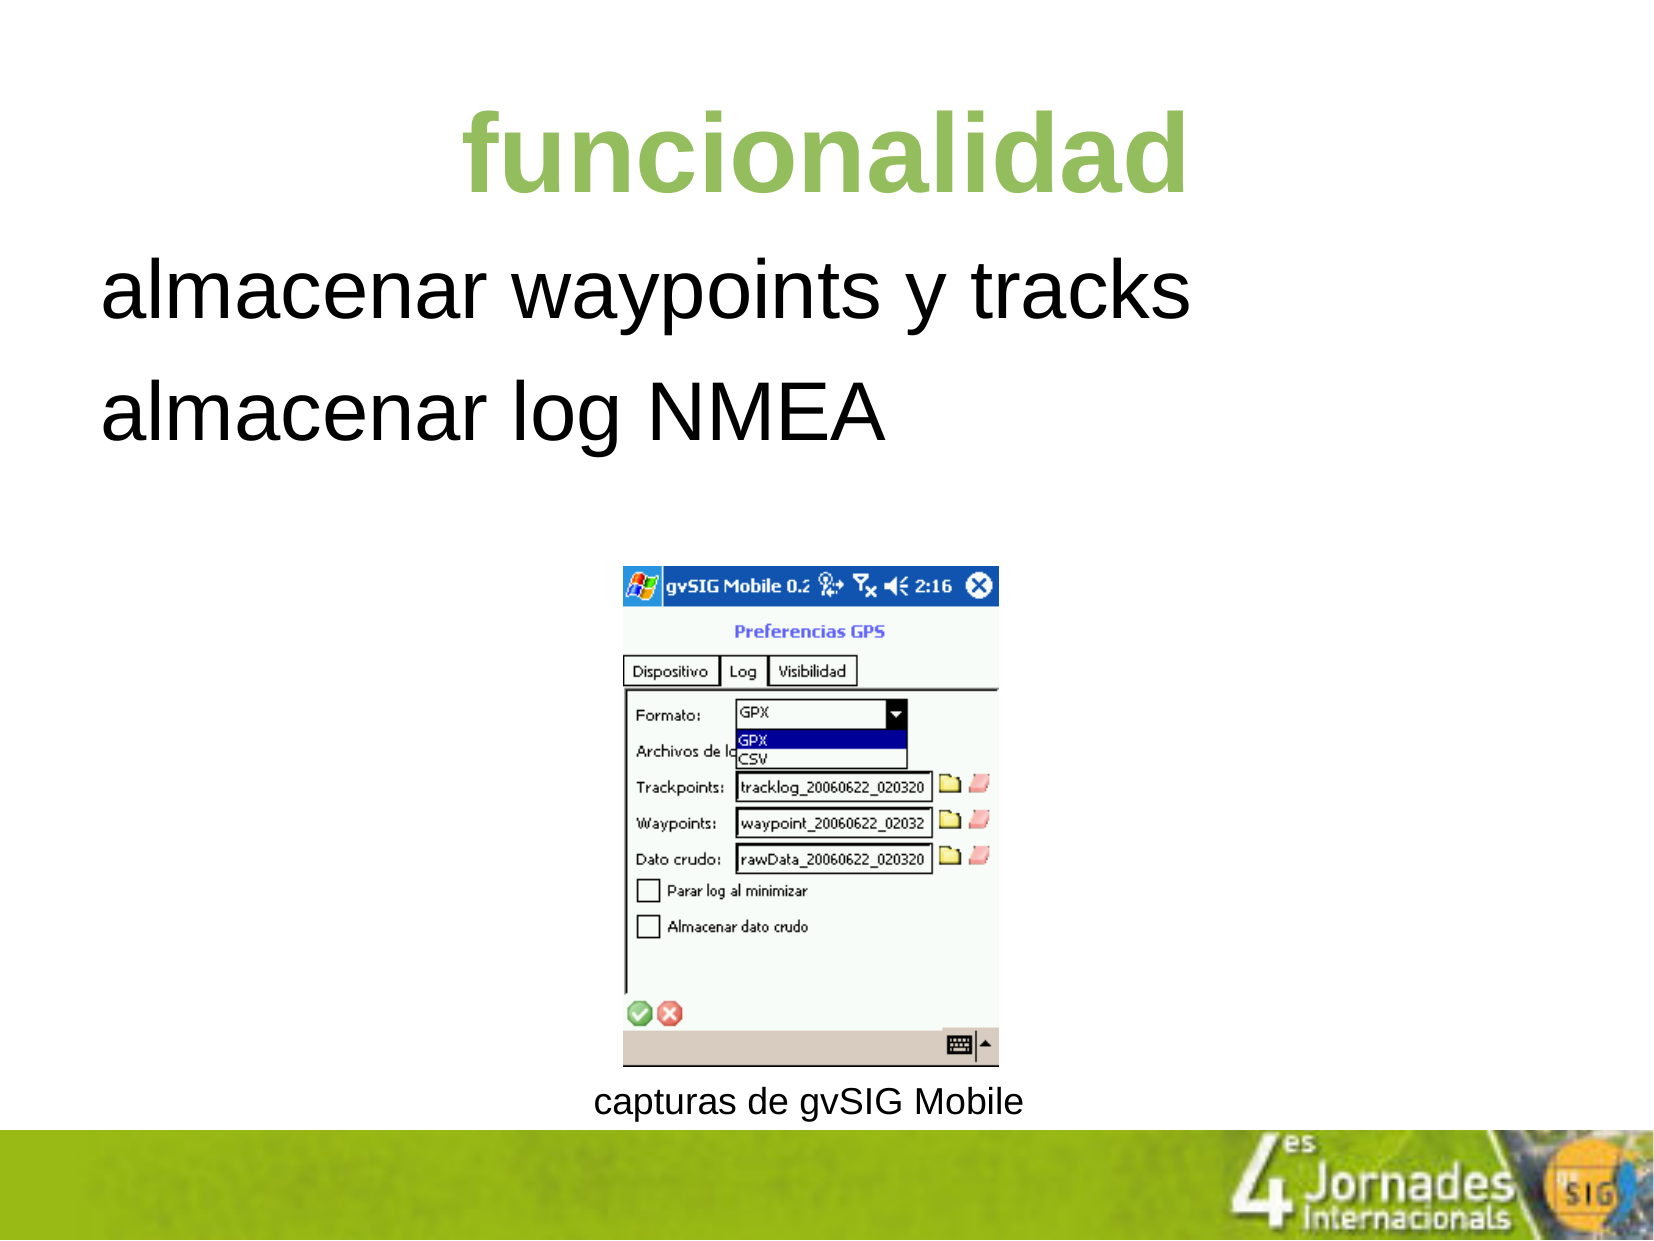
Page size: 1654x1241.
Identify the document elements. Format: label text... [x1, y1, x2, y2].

title funcionalidad [82, 49, 1571, 242]
text_box capturas de gvSIG Mobile [578, 1073, 1040, 1144]
list almacenar waypoints y tracks almacenar log NMEA [82, 242, 1571, 1062]
picture [623, 566, 999, 1067]
picture [0, 1130, 1654, 1240]
